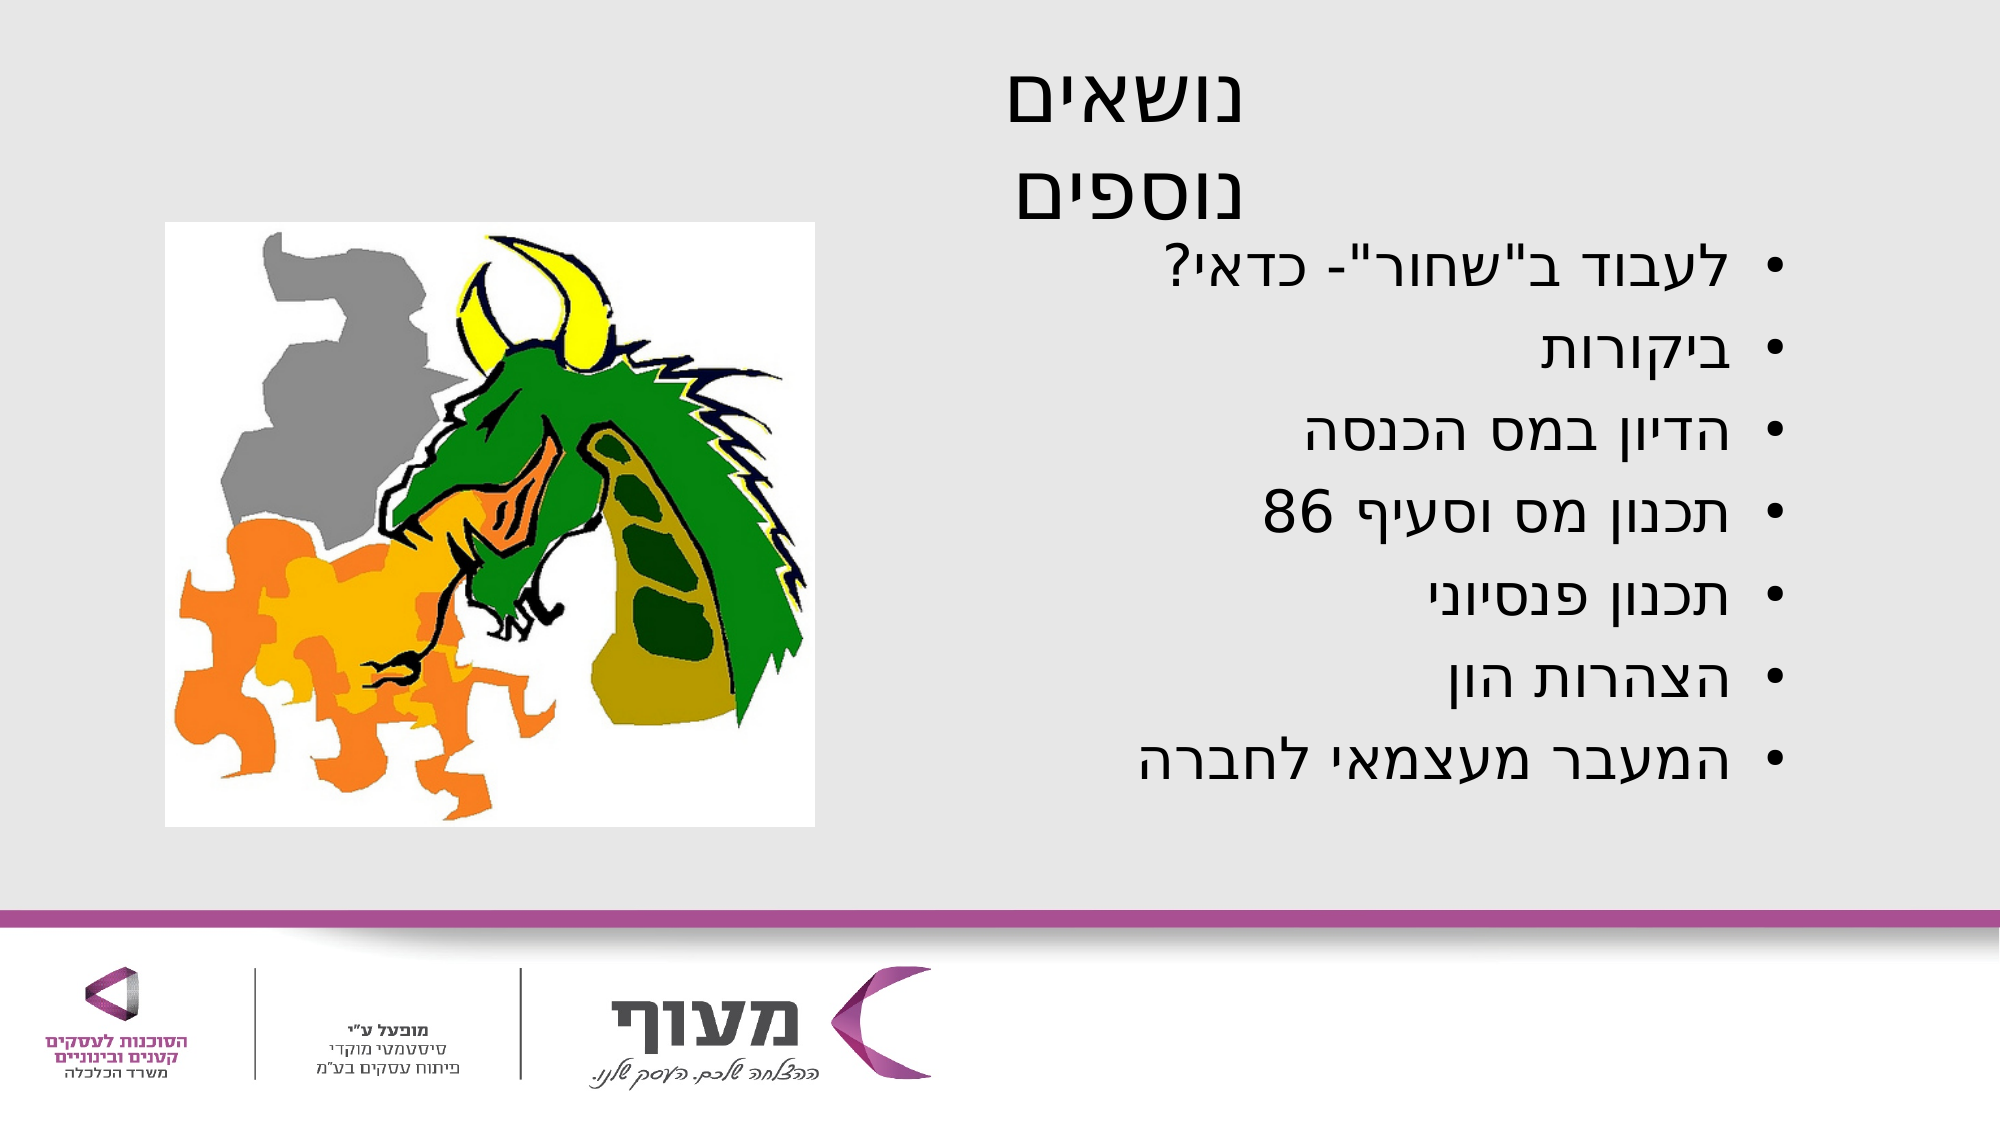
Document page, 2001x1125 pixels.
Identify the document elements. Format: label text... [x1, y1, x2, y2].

title נושאים נוספים [737, 48, 1263, 237]
text_box לעבוד ב"שחור"- כדאי? ביקורות הדיון במס הכנסה תכנון מס וסעיף 86 תכנון פנסיוני הצהרות הון המעבר מעצמאי לחברה [1086, 224, 1818, 744]
picture [0, 0, 2000, 1125]
